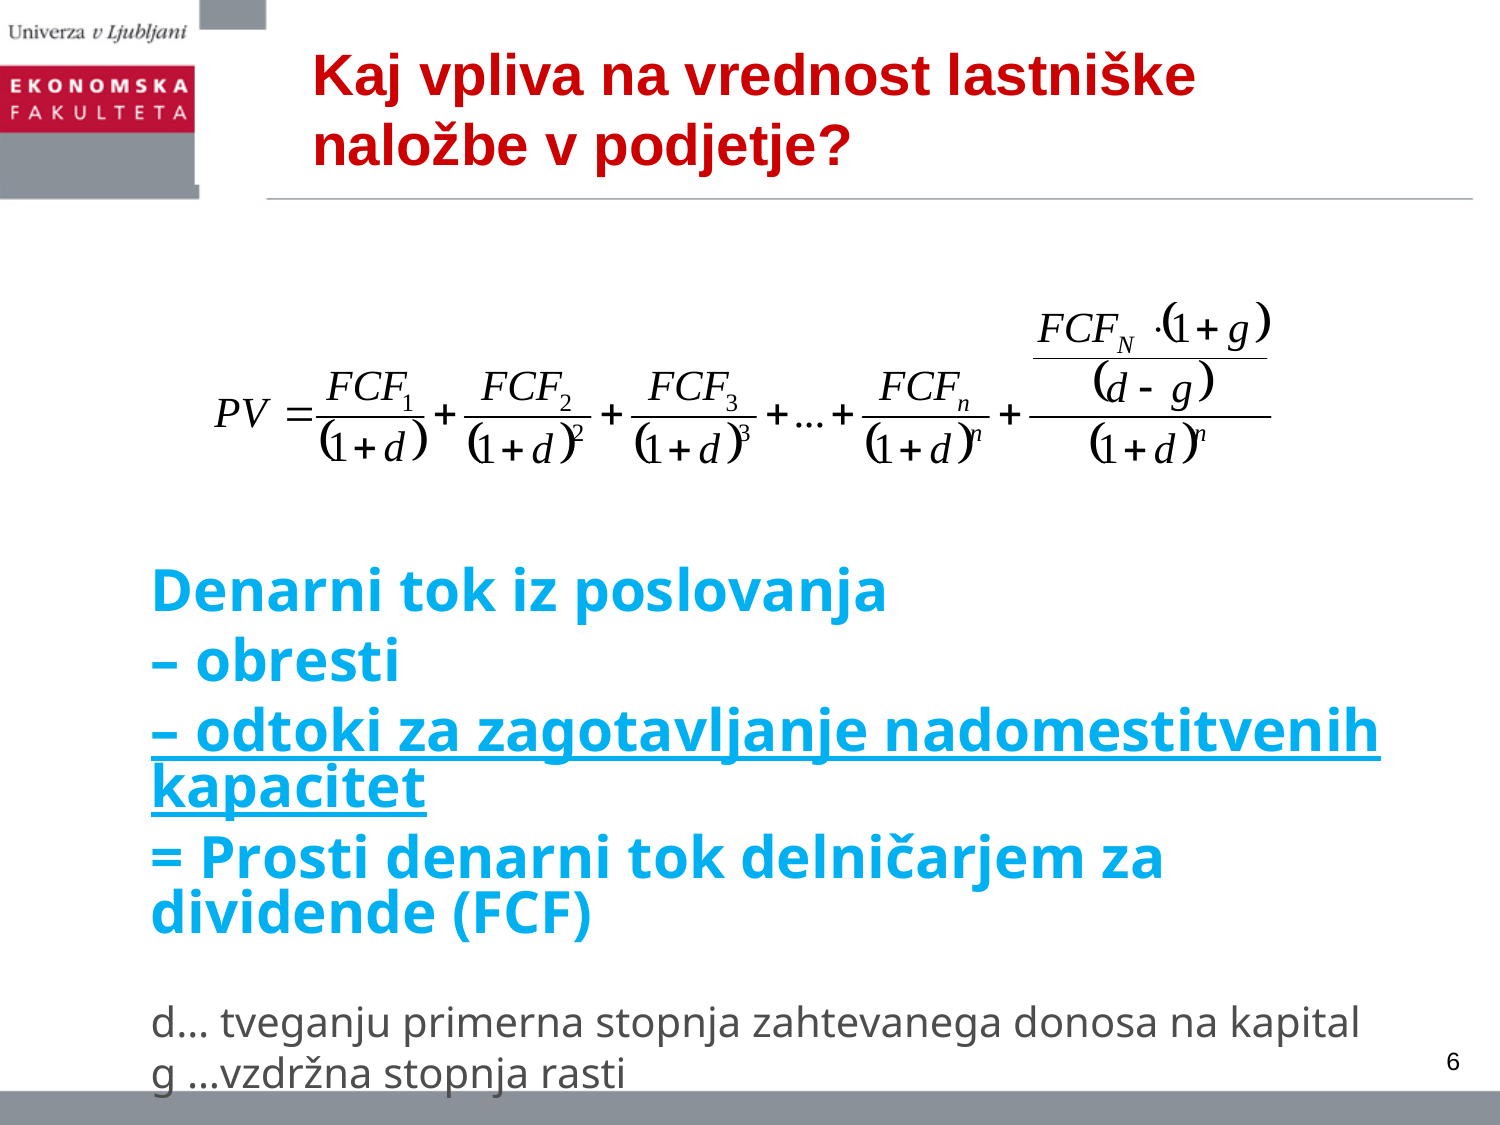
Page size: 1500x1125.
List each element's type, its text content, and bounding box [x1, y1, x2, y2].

picture [0, 0, 1500, 1125]
title Kaj vpliva na vrednost lastniške naložbe v podjetje? [194, 29, 1403, 185]
text_box [206, 302, 1281, 482]
list Denarni tok iz poslovanja – obresti – odtoki za zagotavljanje nadomestitvenih kapacitet = Prosti denarni tok delničarjem za dividende (FCF) d… tveganju primerna stopnja zahtevanega donosa na kapital g …vzdržna stopnja rasti [135, 408, 1412, 1125]
text_box <number> [1162, 1037, 1476, 1101]
